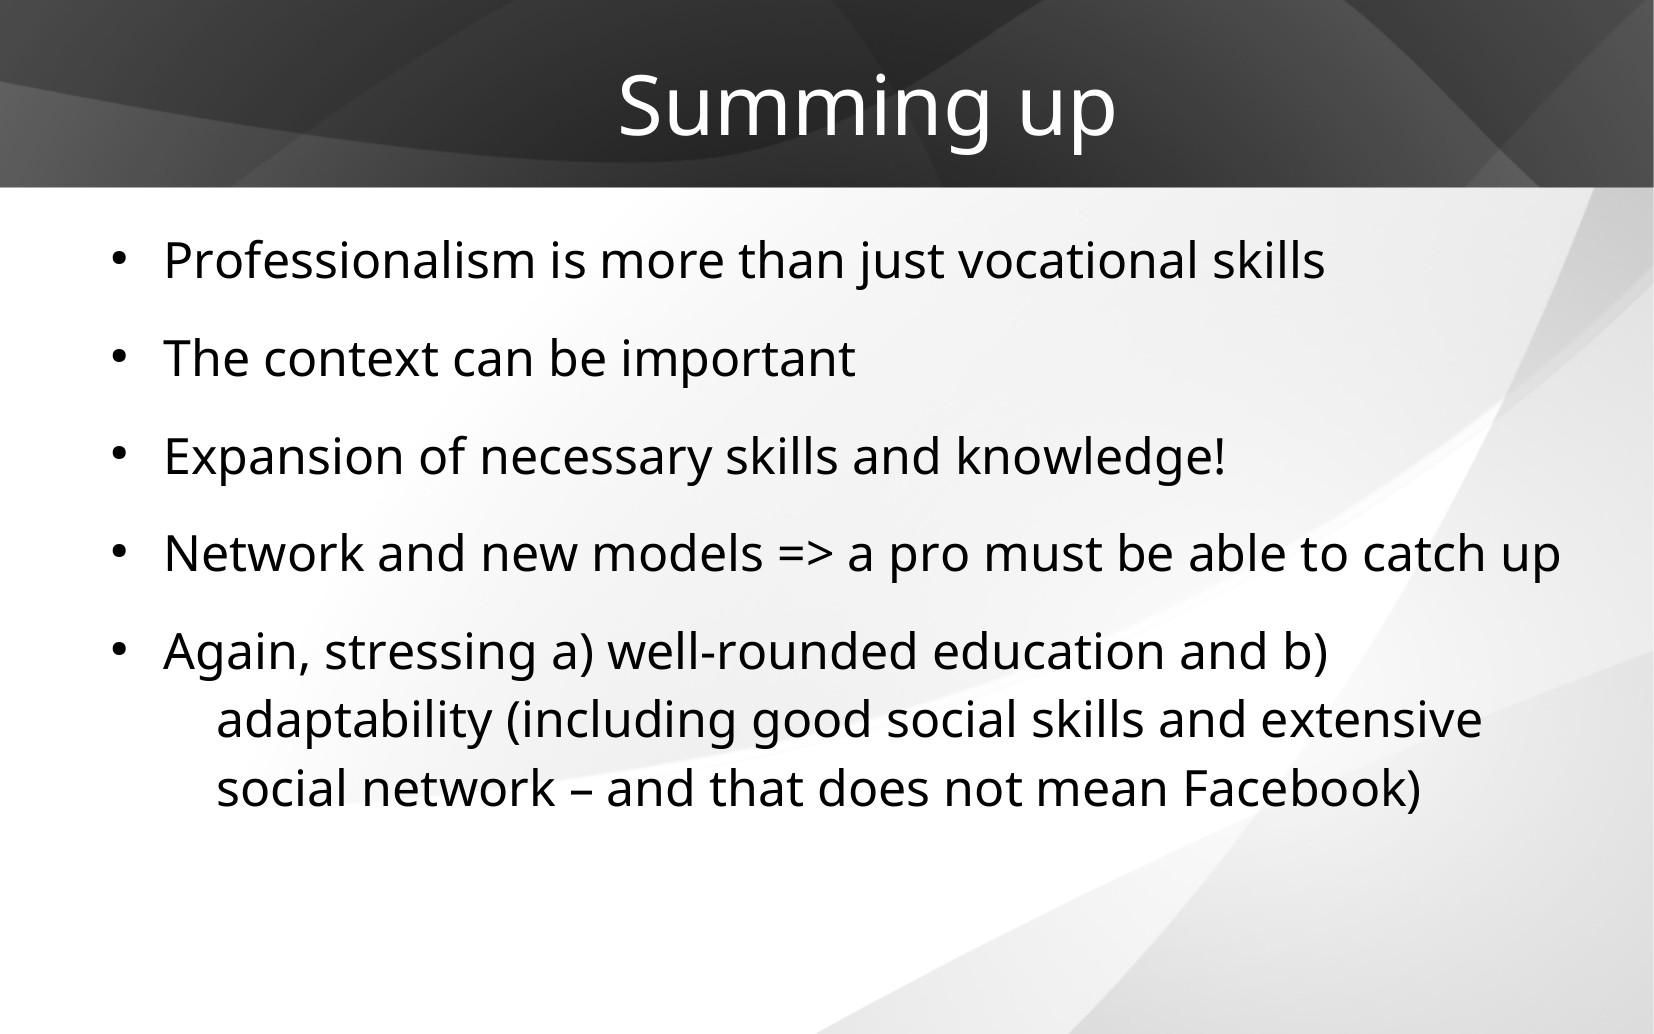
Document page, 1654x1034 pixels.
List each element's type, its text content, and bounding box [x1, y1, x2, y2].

title Summing up [124, 0, 1613, 208]
list Professionalism is more than just vocational skills The context can be important Expansion of necessary skills and knowledge! Network and new models => a pro must be able to catch up Again, stressing a) well-rounded education and b) adaptability (including good social skills and extensive social network – and that does not mean Facebook) [75, 225, 1613, 1013]
picture [0, 0, 1654, 1034]
